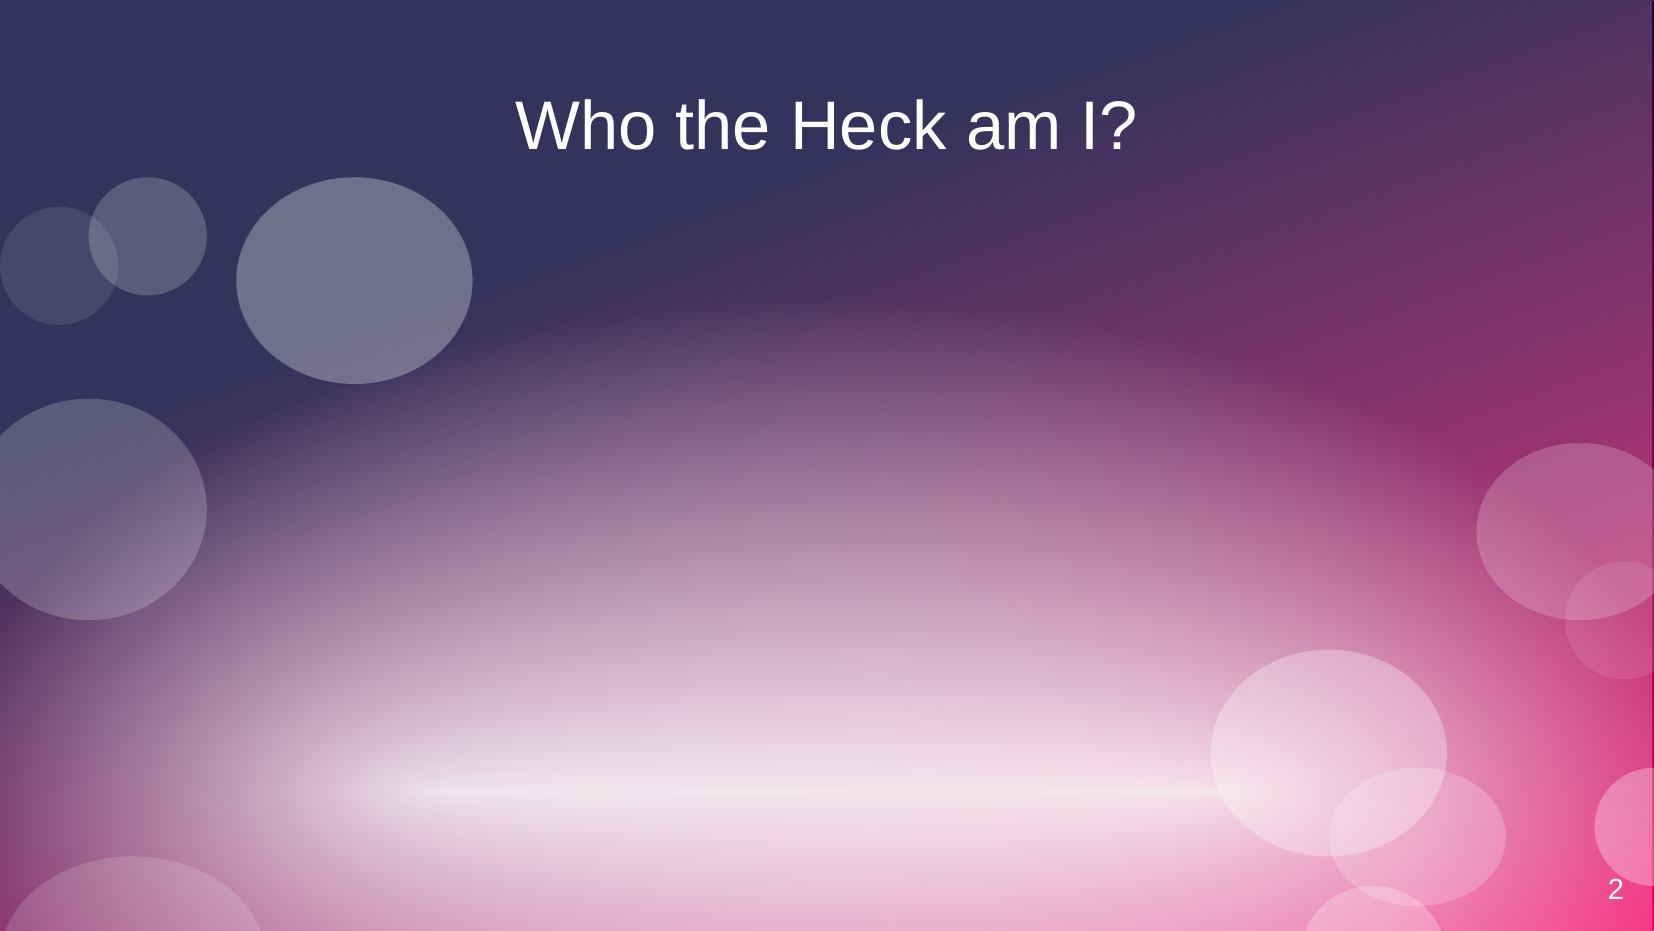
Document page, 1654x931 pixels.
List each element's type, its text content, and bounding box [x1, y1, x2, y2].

title Who the Heck am I? [88, 44, 1565, 207]
